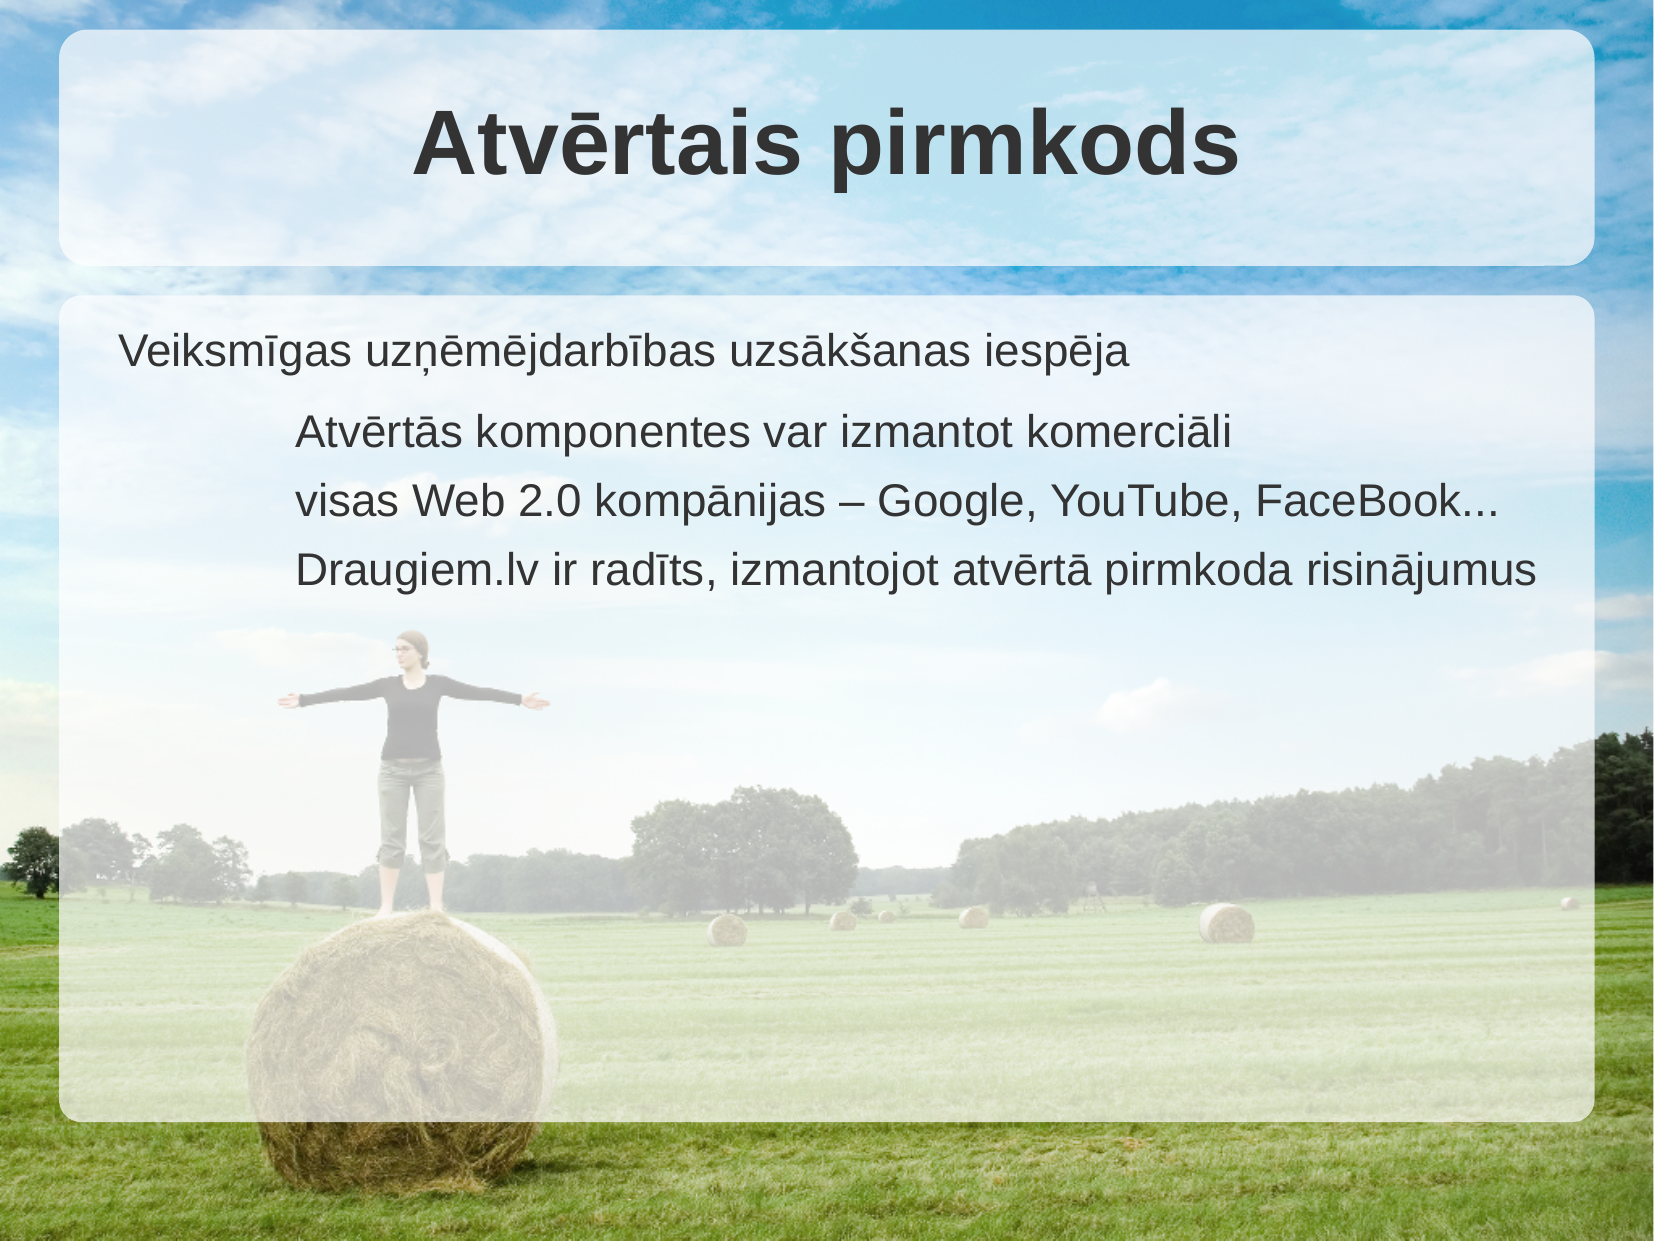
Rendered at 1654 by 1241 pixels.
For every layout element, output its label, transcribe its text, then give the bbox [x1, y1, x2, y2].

list Veiksmīgas uzņēmējdarbības uzsākšanas iespēja Atvērtās komponentes var izmantot komerciāli visas Web 2.0 kompānijas – Google, YouTube, FaceBook... Draugiem.lv ir radīts, izmantojot atvērtā pirmkoda risinājumus [118, 324, 1571, 1094]
title Atvērtais pirmkods [118, 49, 1536, 237]
picture [0, 0, 1654, 1241]
